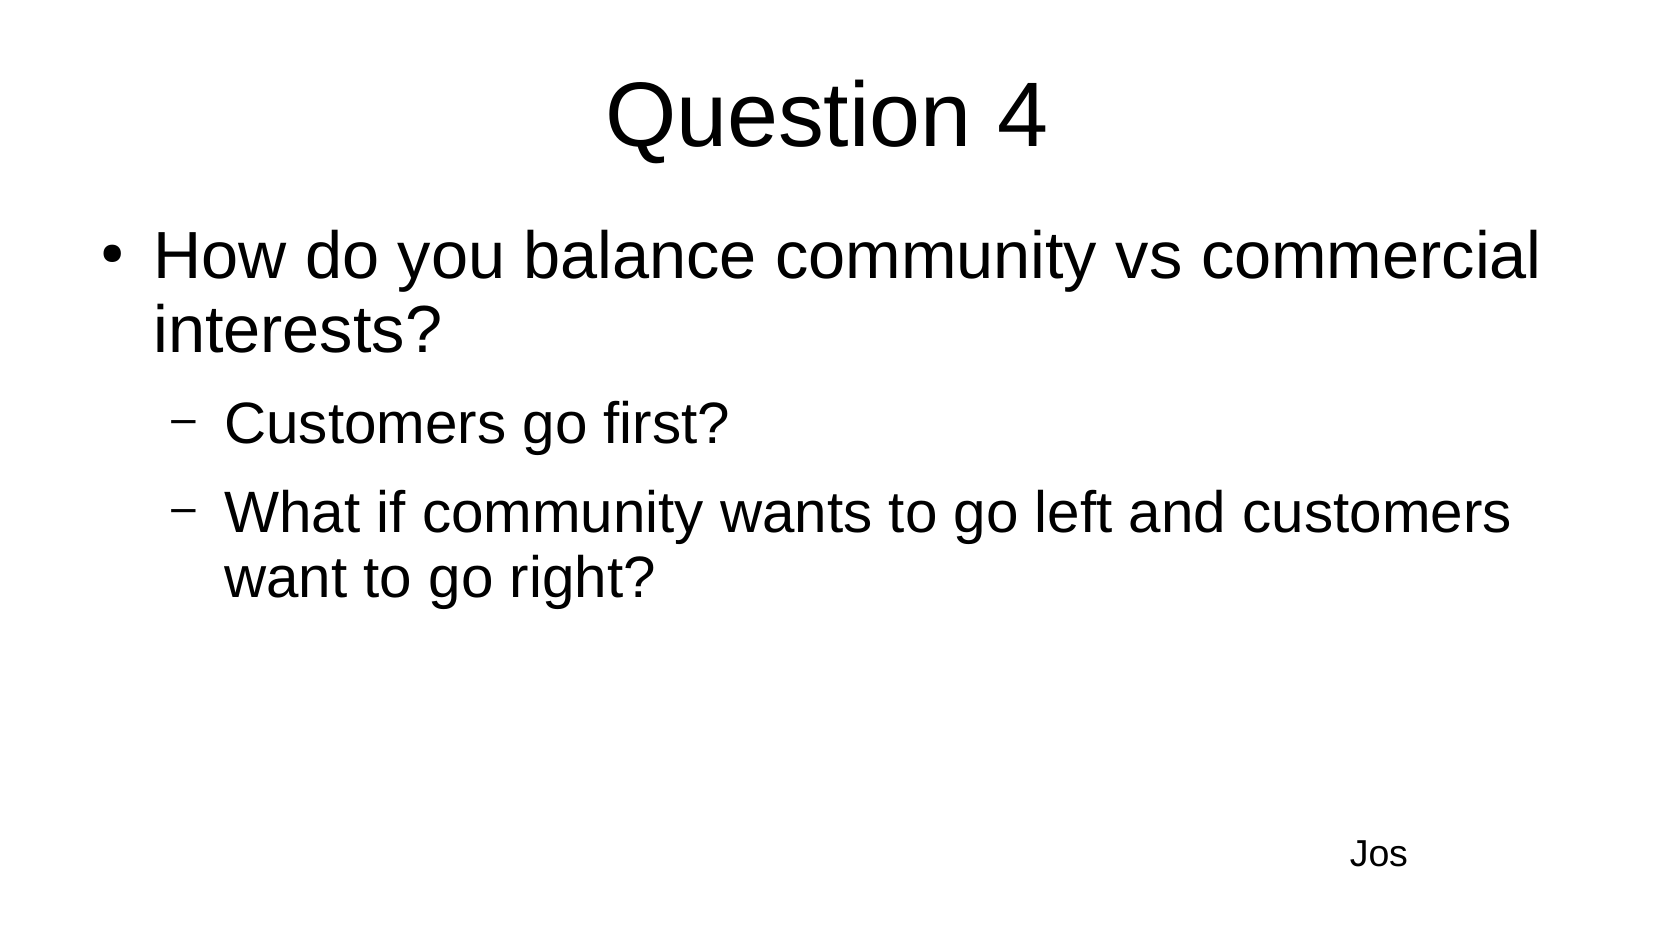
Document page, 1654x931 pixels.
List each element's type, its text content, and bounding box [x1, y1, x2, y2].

text_box Jos [1335, 825, 1591, 882]
title Question 4 [82, 37, 1571, 193]
list How do you balance community vs commercial interests? Customers go first? What if community wants to go left and customers want to go right? [82, 217, 1571, 758]
